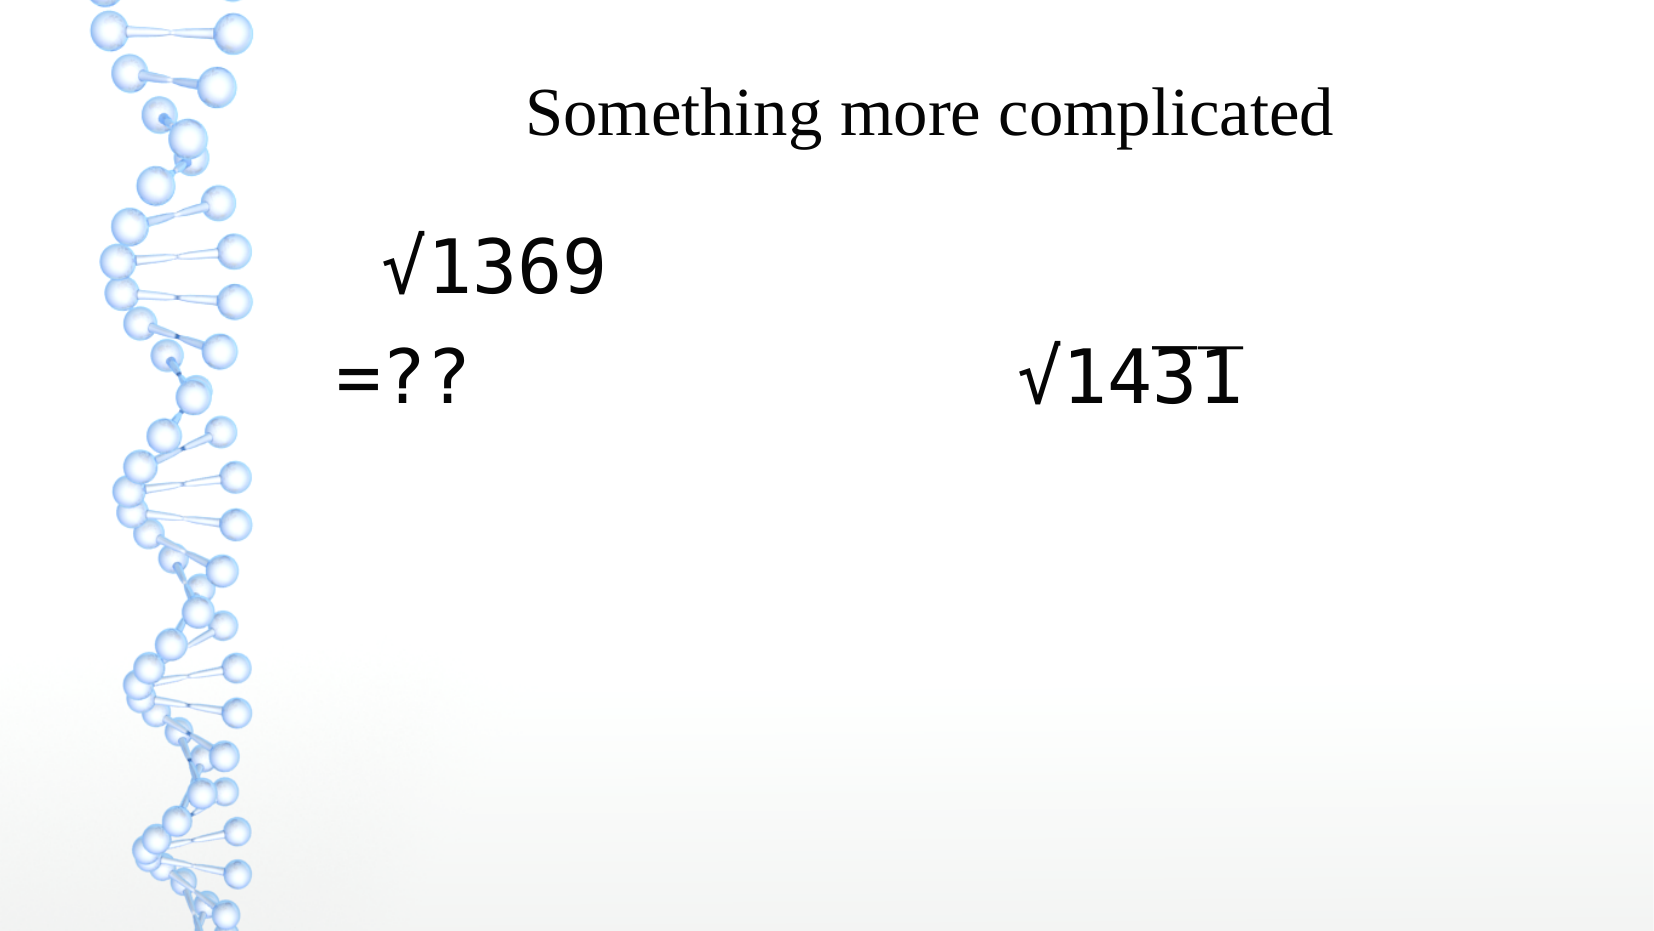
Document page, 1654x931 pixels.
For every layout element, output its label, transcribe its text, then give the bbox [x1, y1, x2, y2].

list √1369 =?? [265, 224, 915, 764]
list √14̅̅3̅1 [946, 224, 1595, 764]
picture [0, 0, 1654, 931]
title Something more complicated [265, 35, 1595, 189]
